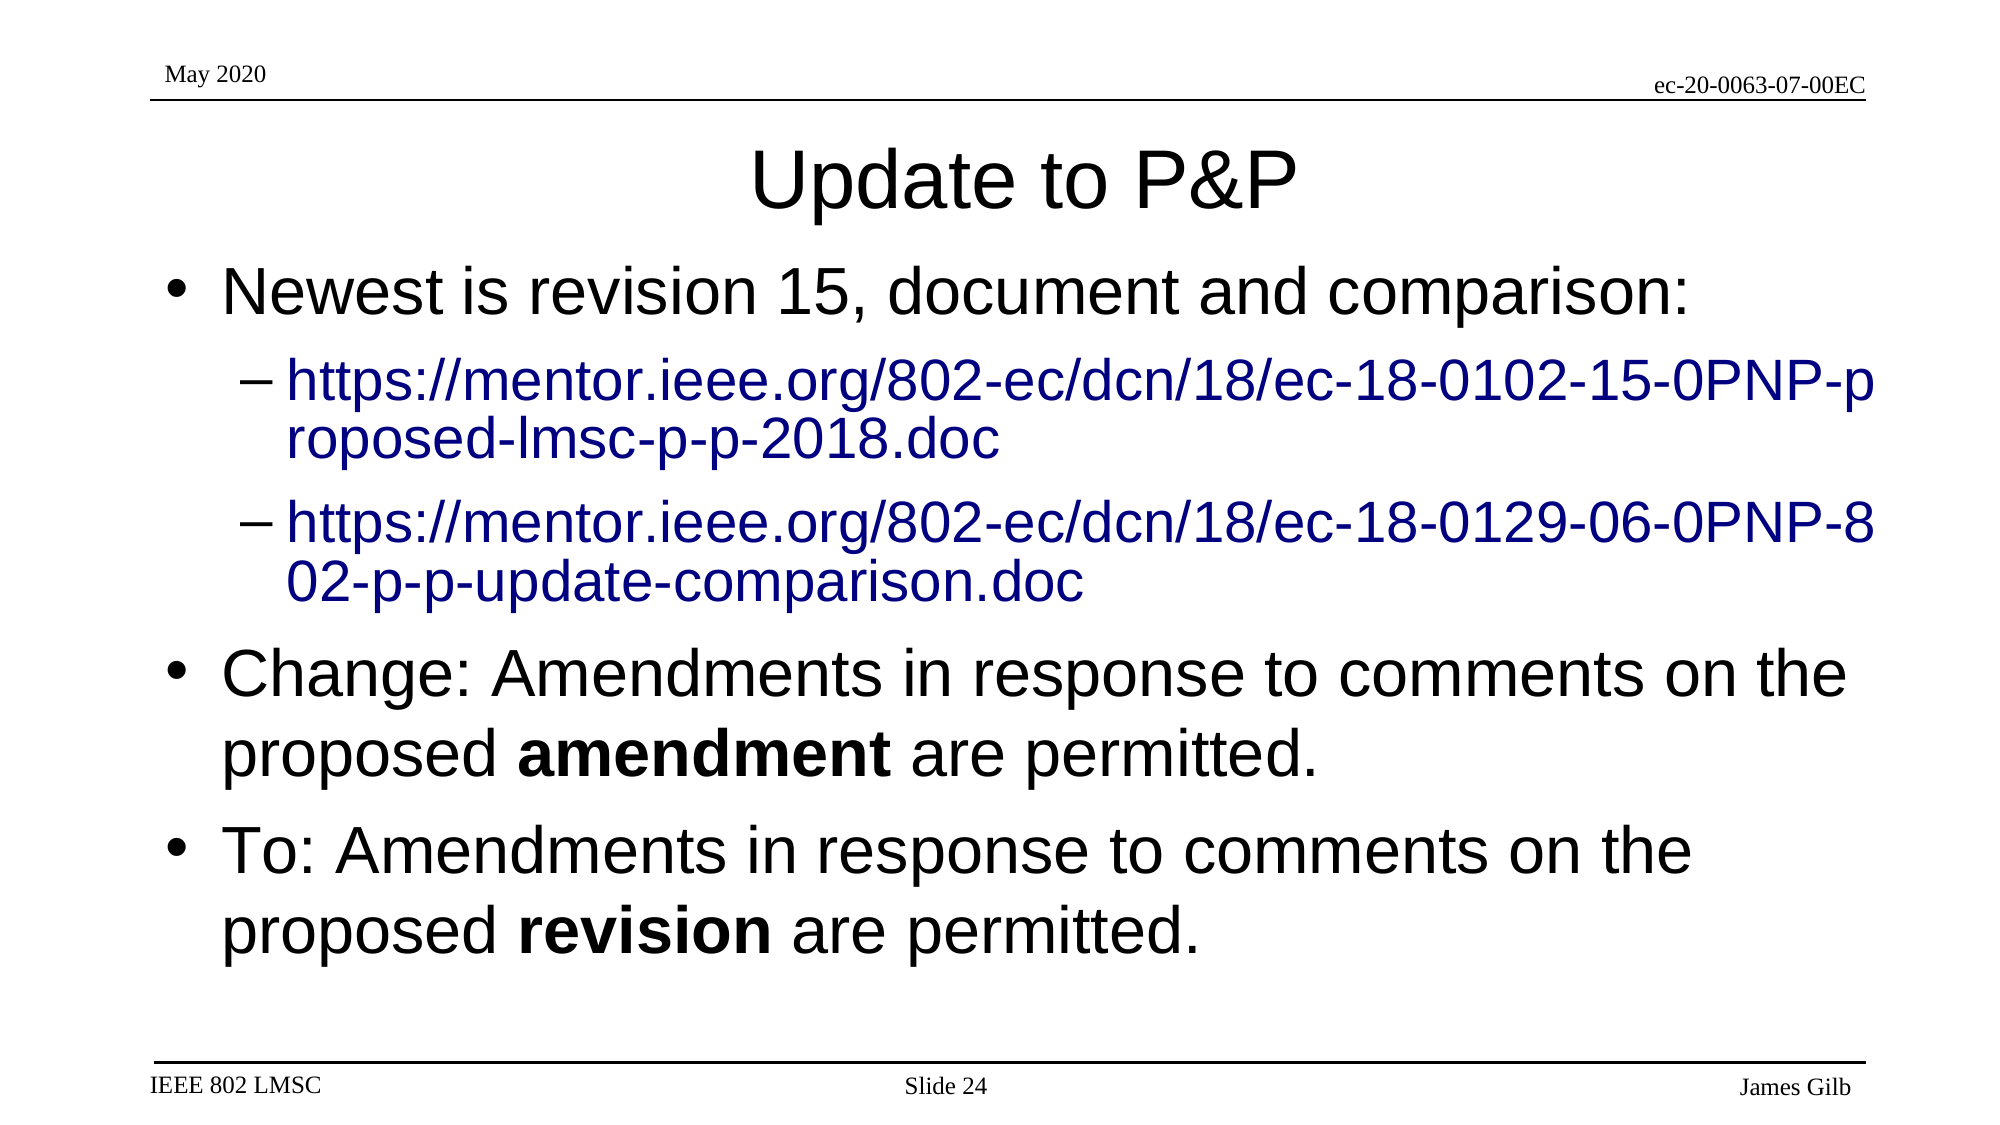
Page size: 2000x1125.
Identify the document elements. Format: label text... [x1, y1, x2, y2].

text_box [149, 239, 1900, 1051]
title Update to P&P [149, 112, 1900, 238]
